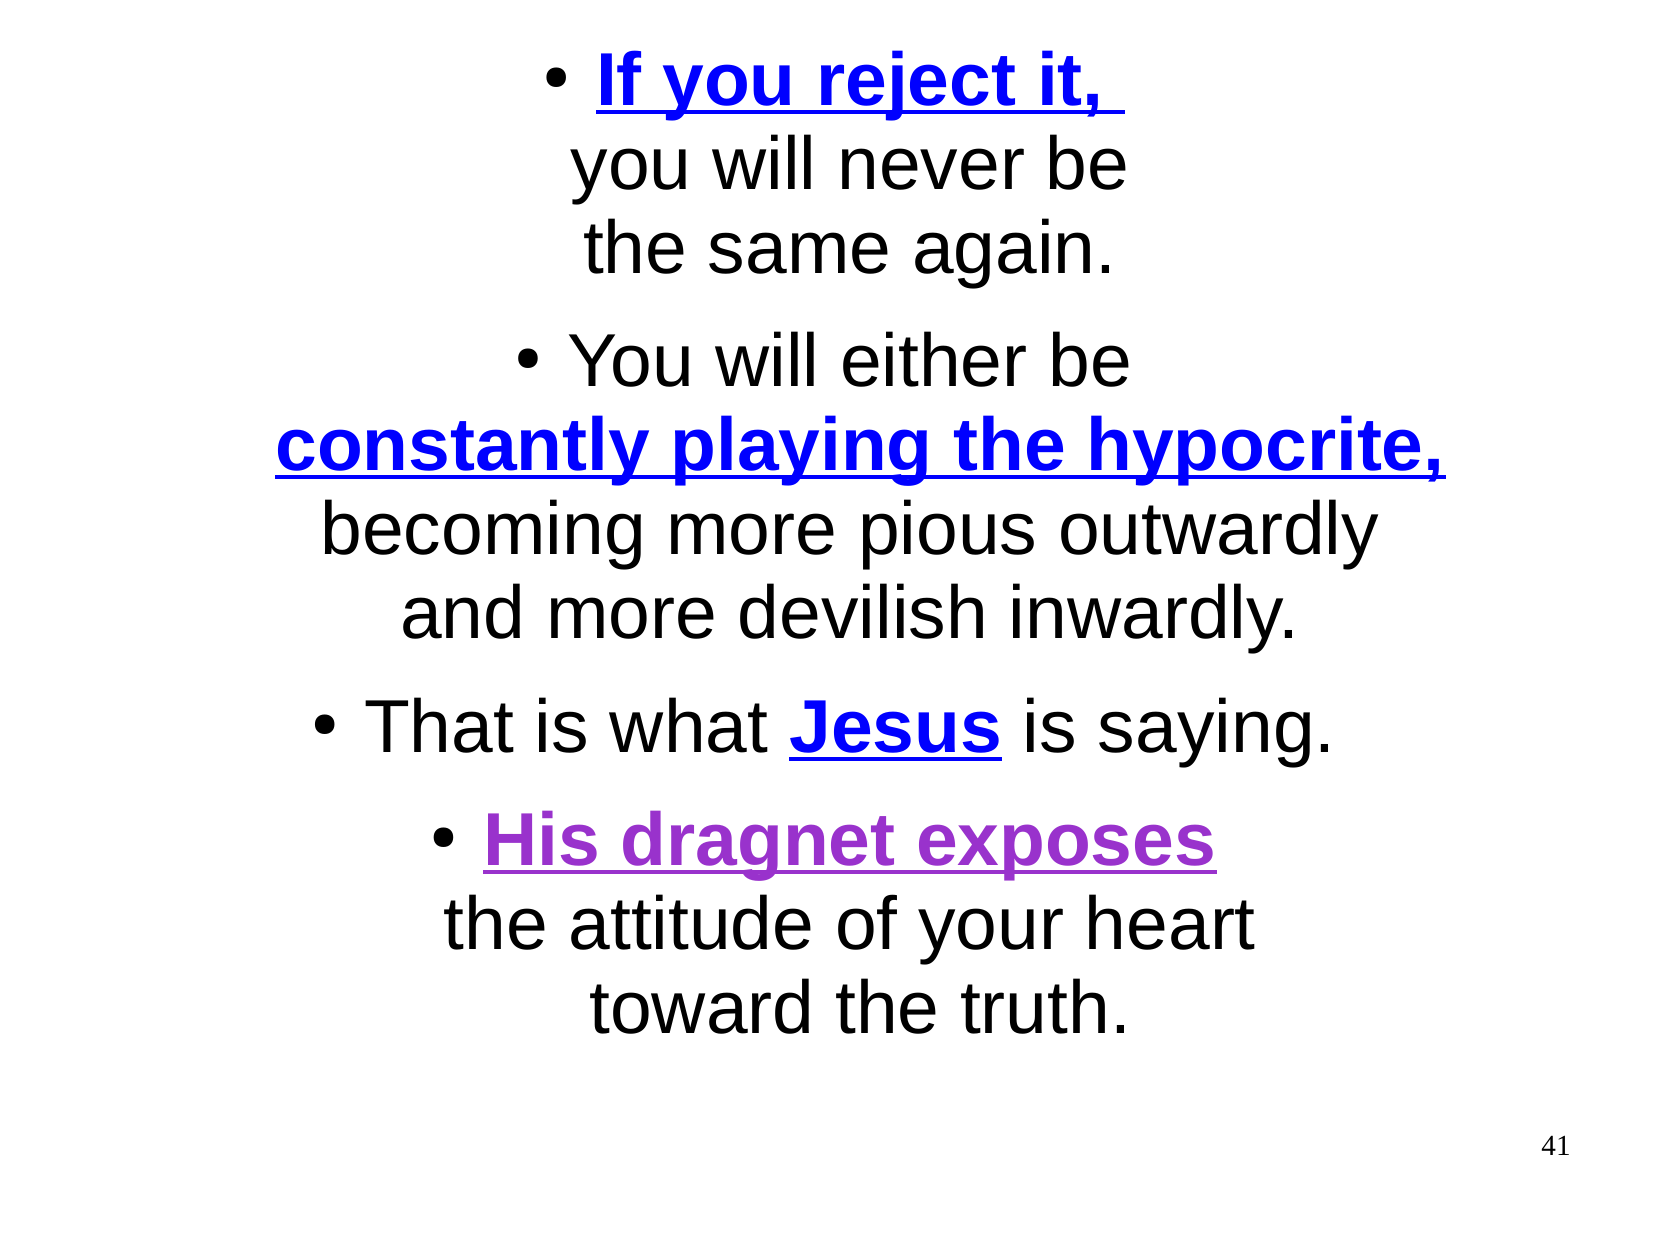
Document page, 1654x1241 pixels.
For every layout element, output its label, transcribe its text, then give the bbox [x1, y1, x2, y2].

list If you reject it, you will never be the same again. You will either be constantly playing the hypocrite, becoming more pious outwardly and more devilish inwardly. That is what Jesus is saying. His dragnet exposes the attitude of your heart toward the truth. [37, 37, 1613, 1238]
